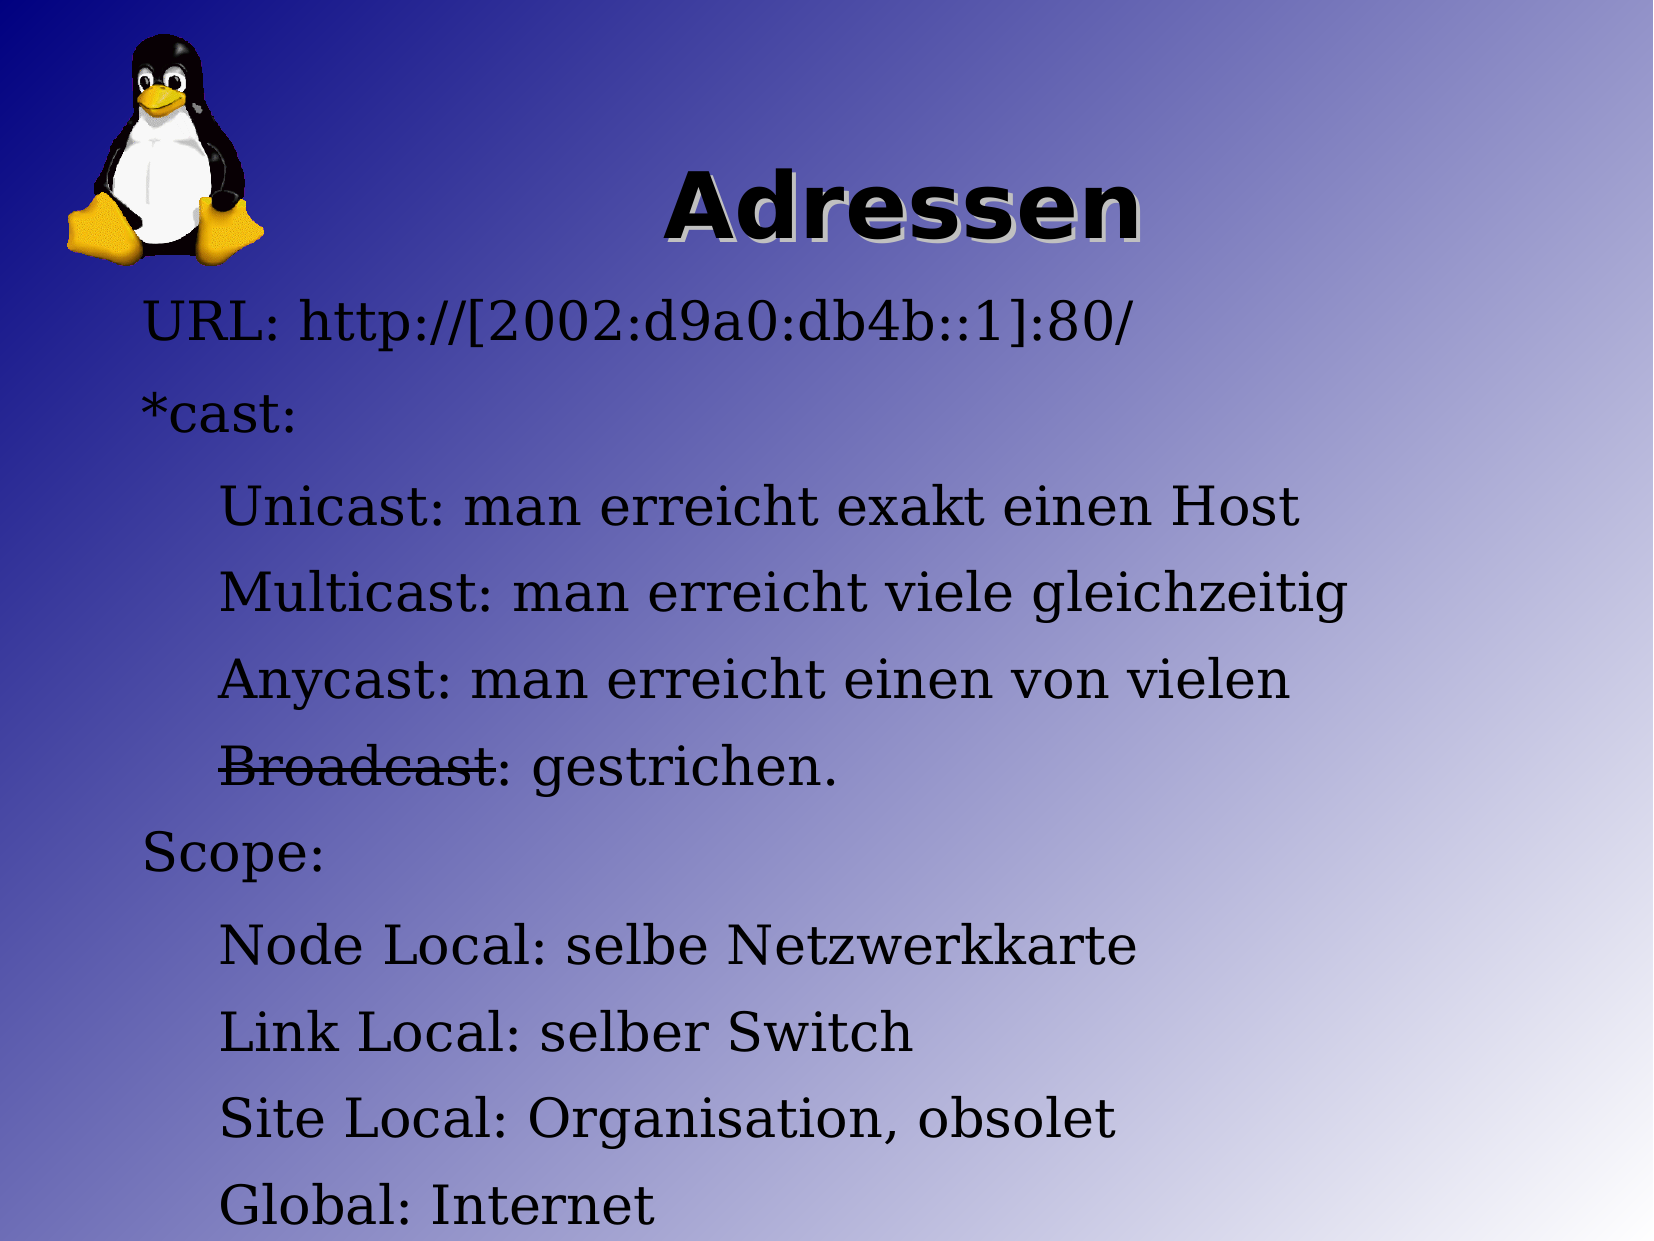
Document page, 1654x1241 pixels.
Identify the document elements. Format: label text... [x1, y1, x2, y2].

list URL: http://[2002:d9a0:db4b::1]:80/ *cast: Unicast: man erreicht exakt einen Host Multicast: man erreicht viele gleichzeitig Anycast: man erreicht einen von vielen Broadcast: gestrichen. Scope: Node Local: selbe Netzwerkkarte Link Local: selber Switch Site Local: Organisation, obsolet Global: Internet [123, 289, 1536, 1238]
title Adressen [274, 102, 1533, 289]
picture [67, 34, 264, 266]
